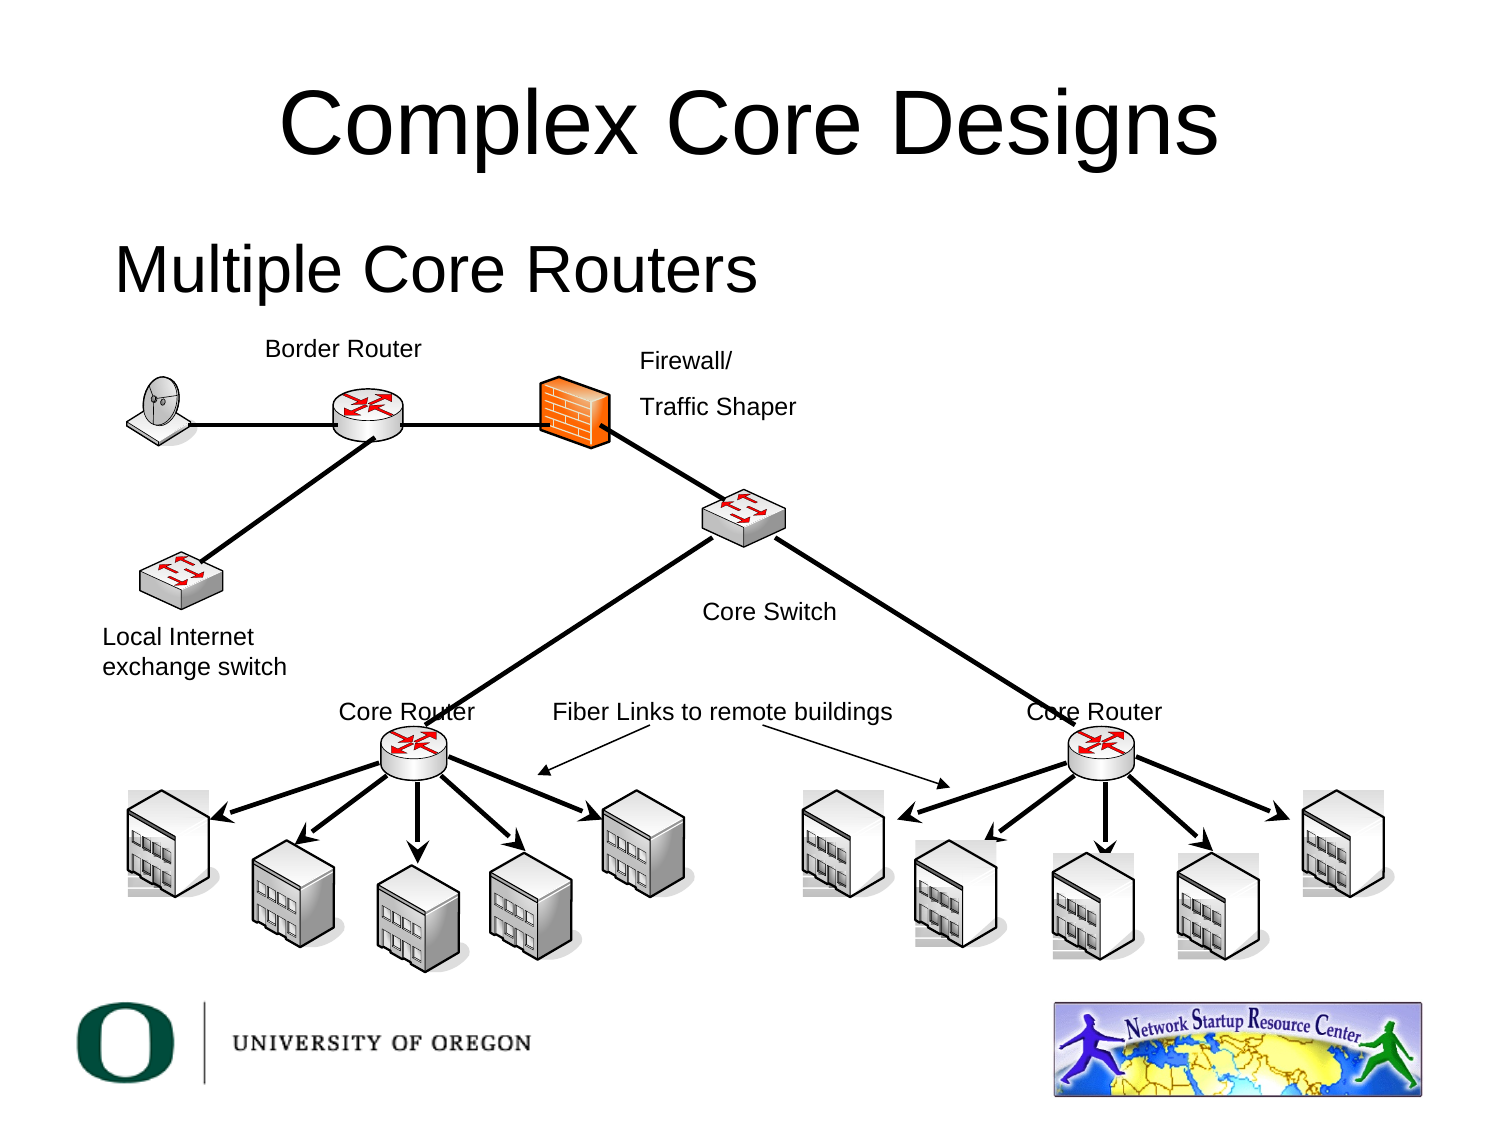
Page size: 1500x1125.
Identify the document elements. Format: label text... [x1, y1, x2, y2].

chart [1066, 733, 1136, 782]
text_box Local Internet exchange switch [87, 612, 313, 688]
chart [1300, 787, 1397, 901]
chart [912, 837, 1009, 951]
chart [537, 375, 613, 451]
chart [600, 787, 697, 901]
text_box Firewall/ Traffic Shaper [624, 351, 813, 429]
picture [1050, 999, 1426, 1100]
text_box Border Router [250, 351, 463, 371]
chart [700, 487, 788, 564]
chart [1050, 849, 1147, 963]
chart [800, 787, 897, 901]
text_box Core Router [1011, 687, 1199, 733]
title Complex Core Designs [75, 45, 1426, 201]
chart [137, 549, 226, 612]
chart [125, 375, 199, 448]
chart [125, 787, 222, 901]
list Multiple Core Routers [99, 224, 1450, 351]
chart [375, 862, 472, 976]
chart [1175, 849, 1272, 963]
text_box Core Switch [687, 587, 863, 633]
chart [331, 387, 405, 444]
chart [487, 849, 584, 963]
chart [379, 733, 449, 782]
text_box Fiber Links to remote buildings [537, 687, 926, 733]
picture [62, 998, 546, 1088]
text_box Core Router [323, 687, 512, 733]
chart [250, 837, 347, 951]
